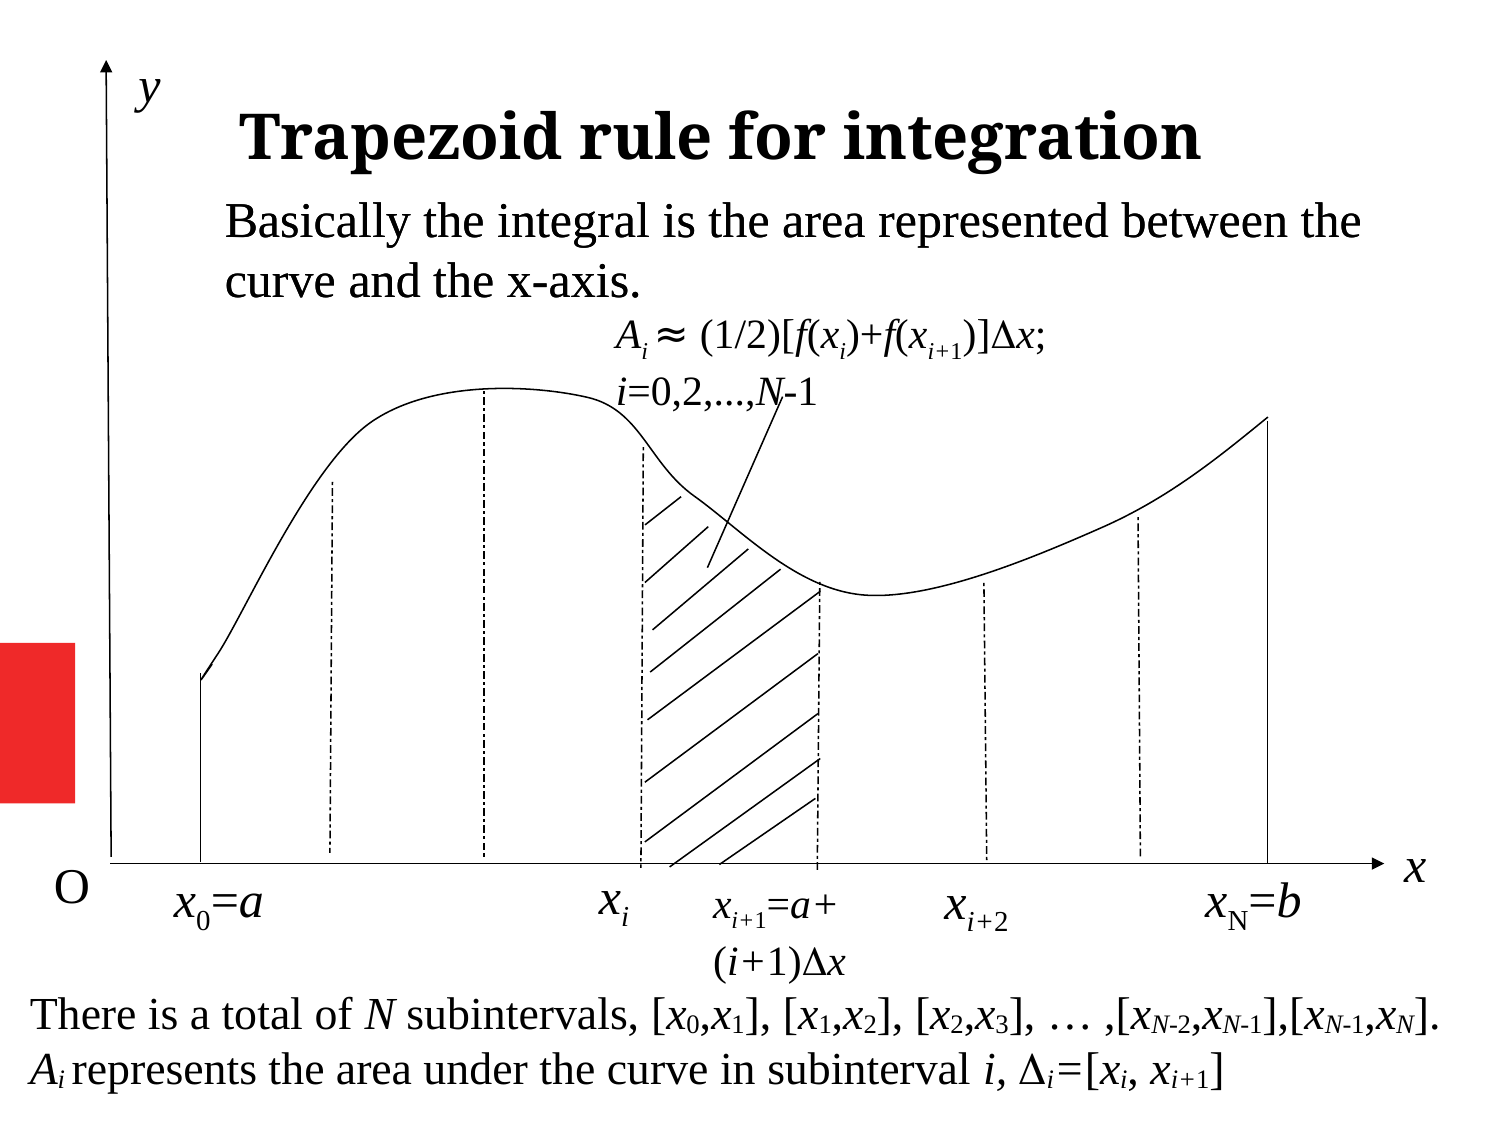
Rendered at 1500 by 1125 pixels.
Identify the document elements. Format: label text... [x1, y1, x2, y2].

text_box xi+1=a+(i+1)x [698, 869, 957, 952]
text_box Ai ≈ (1/2)[f(xi)+f(xi+1)]x; i=0,2,...,N-1 [601, 316, 1179, 407]
text_box xN=b [1190, 859, 1440, 961]
text_box There is a total of N subintervals, [x0,x1], [x1,x2], [x2,x3], … ,[xN-2,xN-1],[xN-1,xN]. Ai represents the area under the curve in subinterval i, Di=[xi, xi+1] [15, 975, 1486, 1102]
text_box Basically the integral is the area represented between the curve and the x-axis. [210, 179, 1459, 316]
text_box xi+2 [929, 861, 1189, 945]
text_box x0=a [159, 859, 409, 961]
text_box O [39, 845, 298, 928]
text_box y [123, 45, 190, 120]
text_box xi [583, 856, 843, 940]
text_box x [1389, 825, 1456, 900]
title Trapezoid rule for integration [225, 39, 1441, 179]
